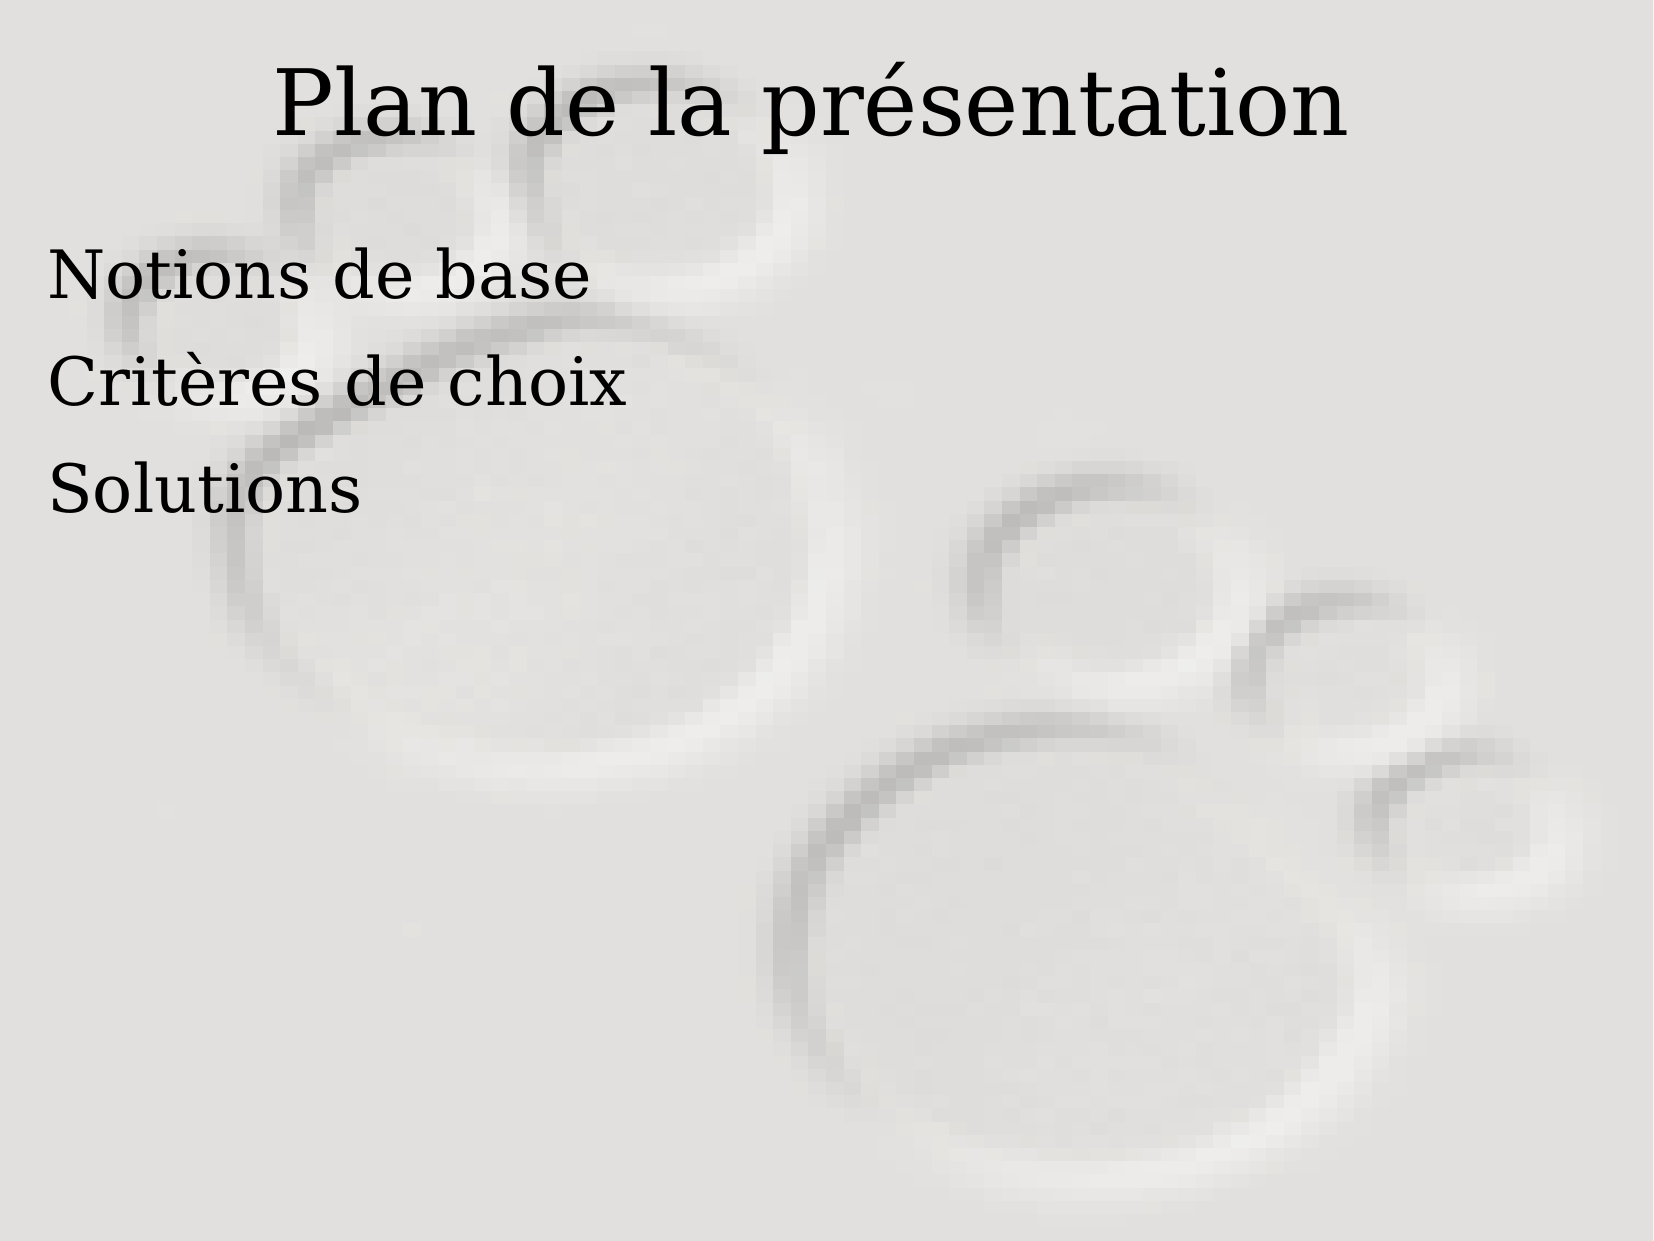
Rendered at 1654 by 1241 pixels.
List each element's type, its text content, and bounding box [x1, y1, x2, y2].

list Notions de base Critères de choix Solutions [29, 236, 1595, 1152]
picture [0, 0, 1654, 1241]
title Plan de la présentation [29, 0, 1595, 208]
